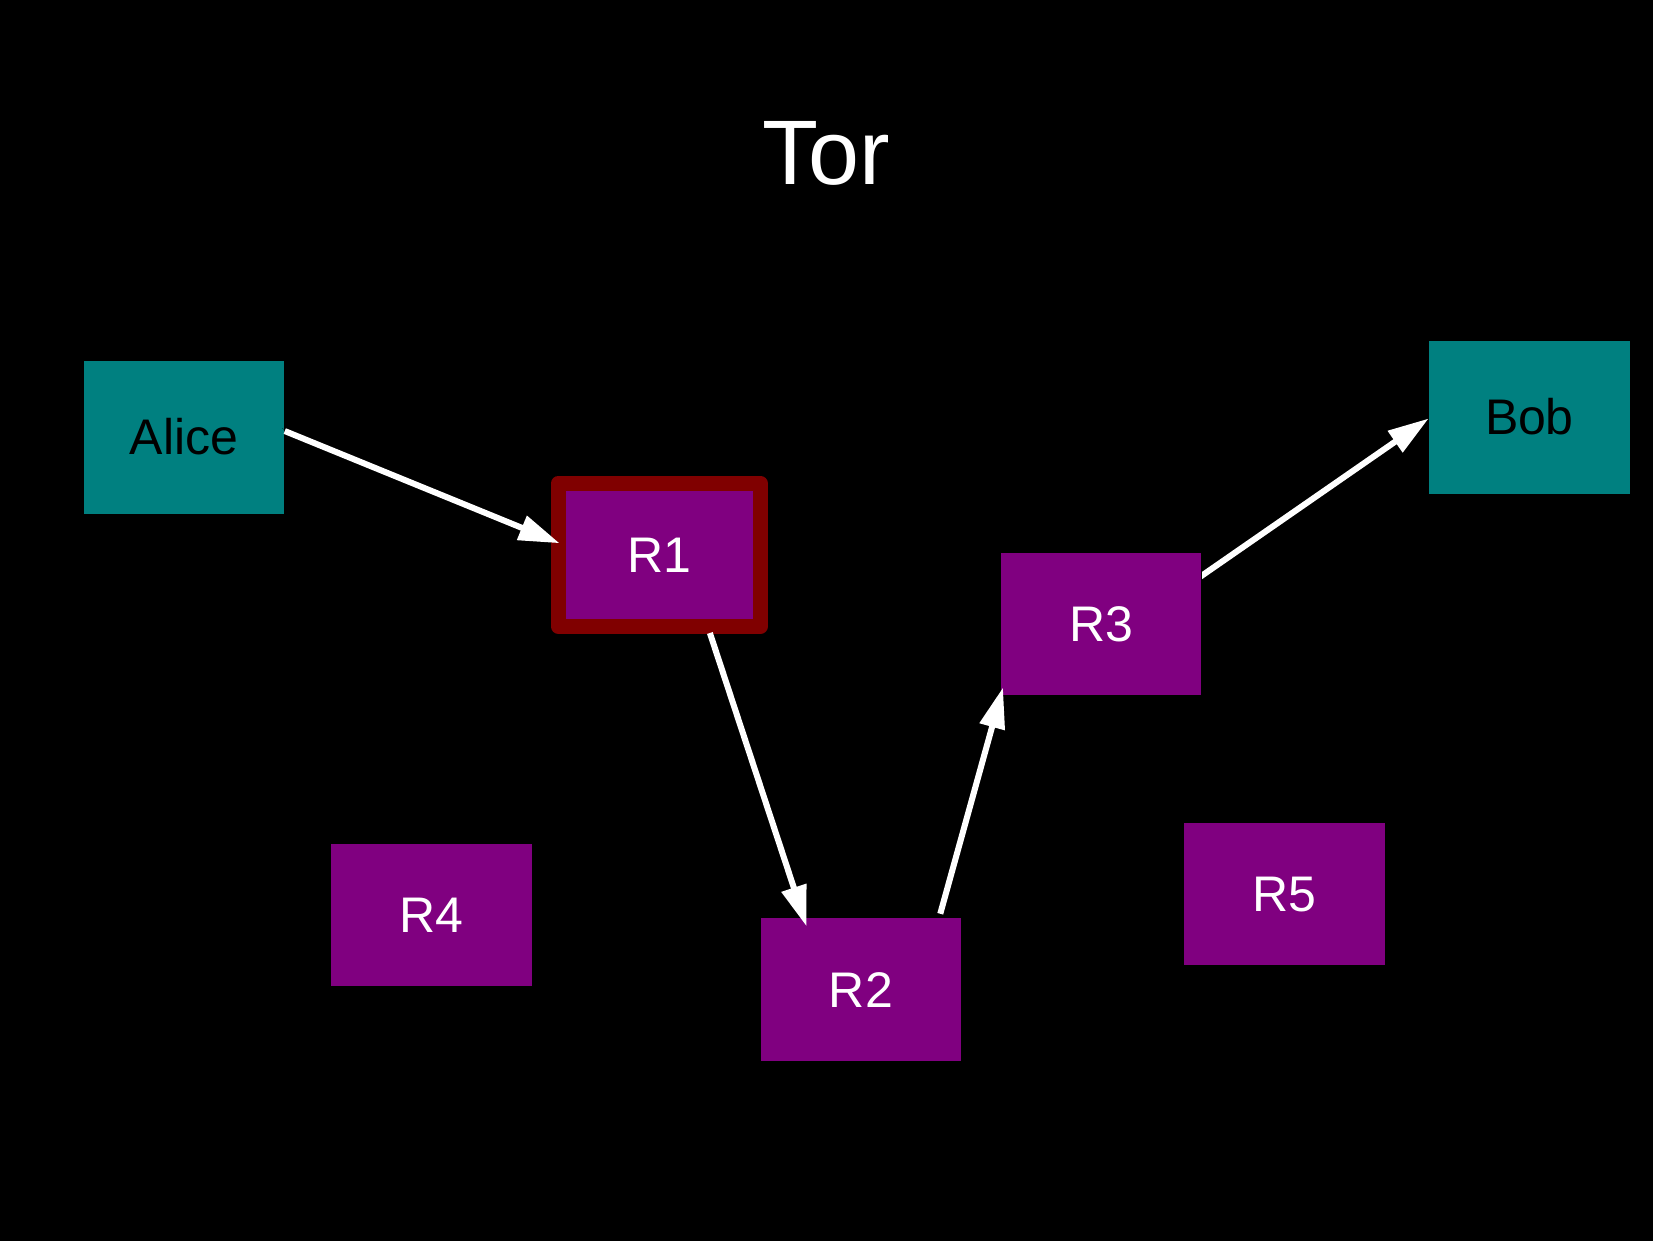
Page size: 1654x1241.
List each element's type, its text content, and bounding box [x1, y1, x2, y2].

text_box R4 [330, 843, 533, 987]
text_box R1 [558, 483, 761, 627]
text_box Alice [83, 360, 285, 515]
text_box Bob [1428, 340, 1631, 495]
title Tor [82, 49, 1571, 257]
text_box R3 [1000, 552, 1202, 696]
text_box R2 [760, 917, 962, 1062]
text_box R5 [1183, 822, 1386, 966]
